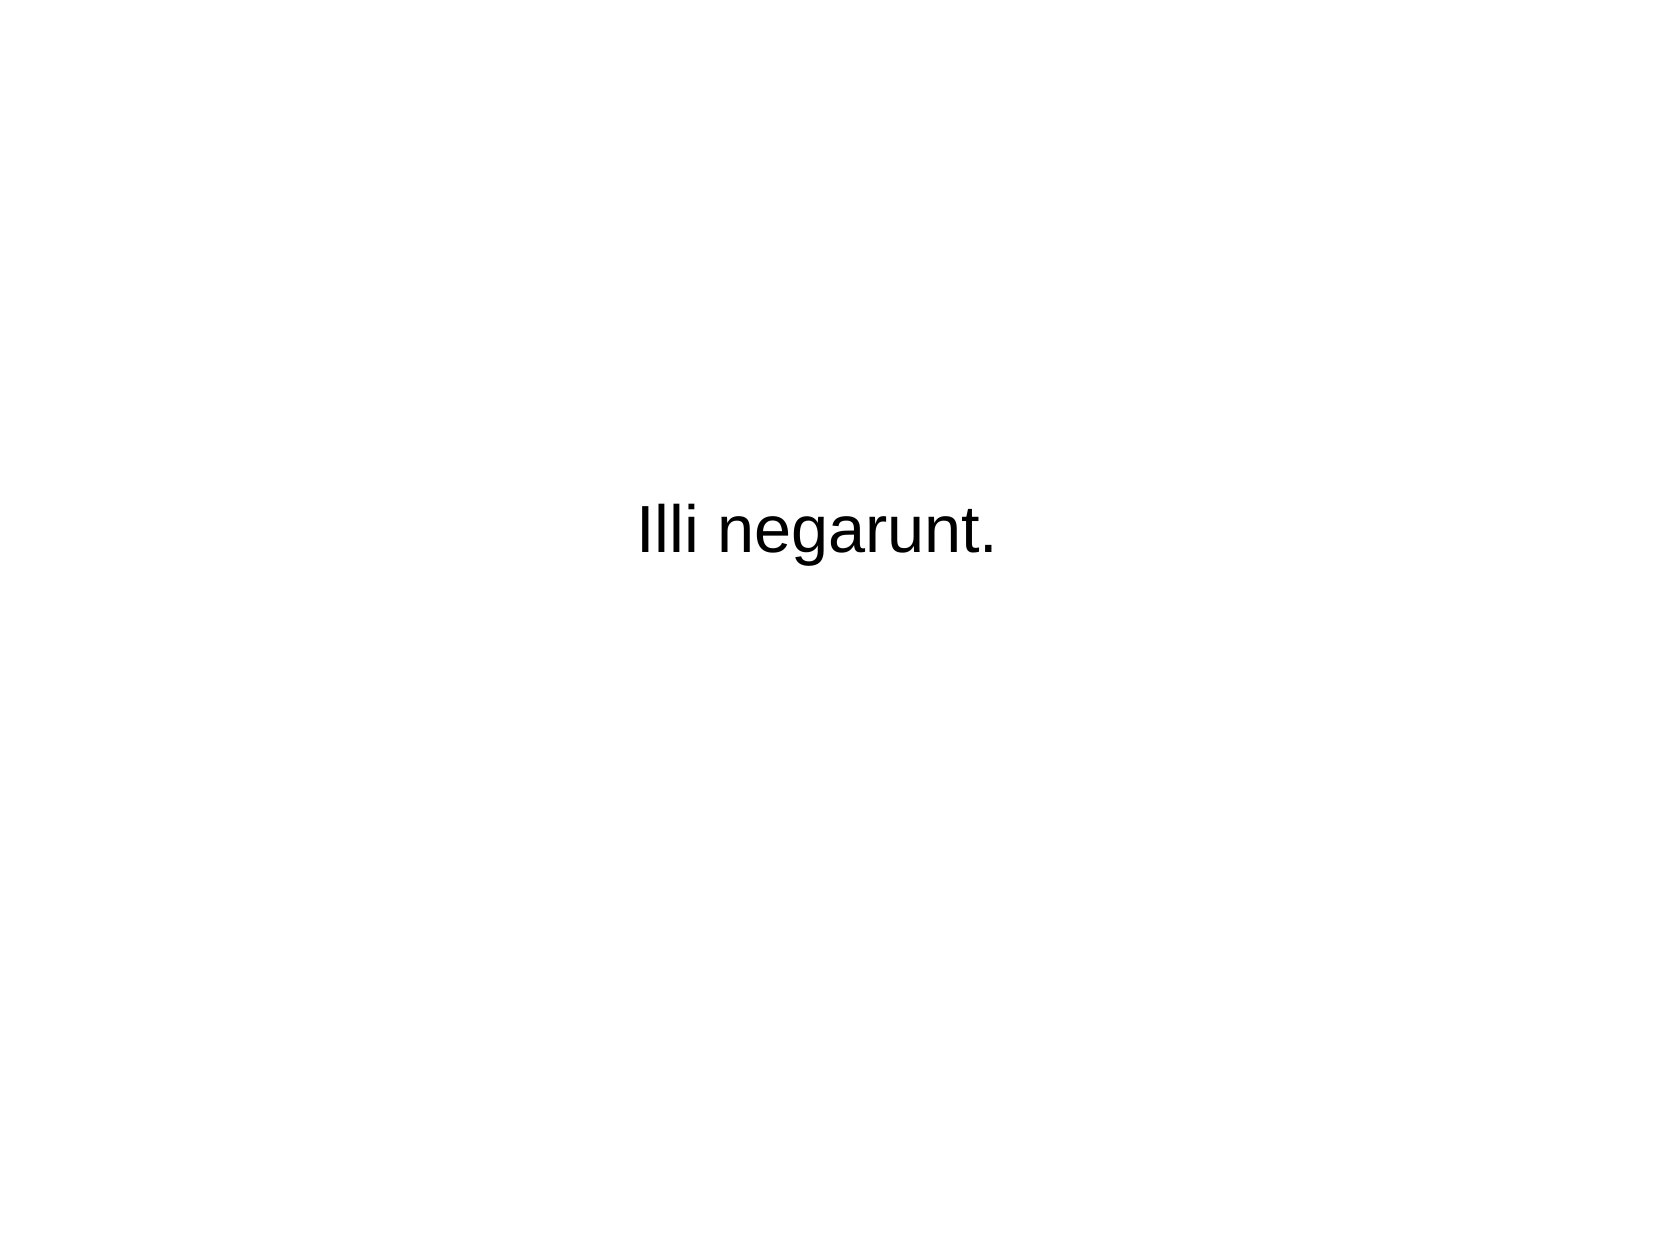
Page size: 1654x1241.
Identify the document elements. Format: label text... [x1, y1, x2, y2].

subtitle Illi negarunt. [82, 49, 1571, 1010]
